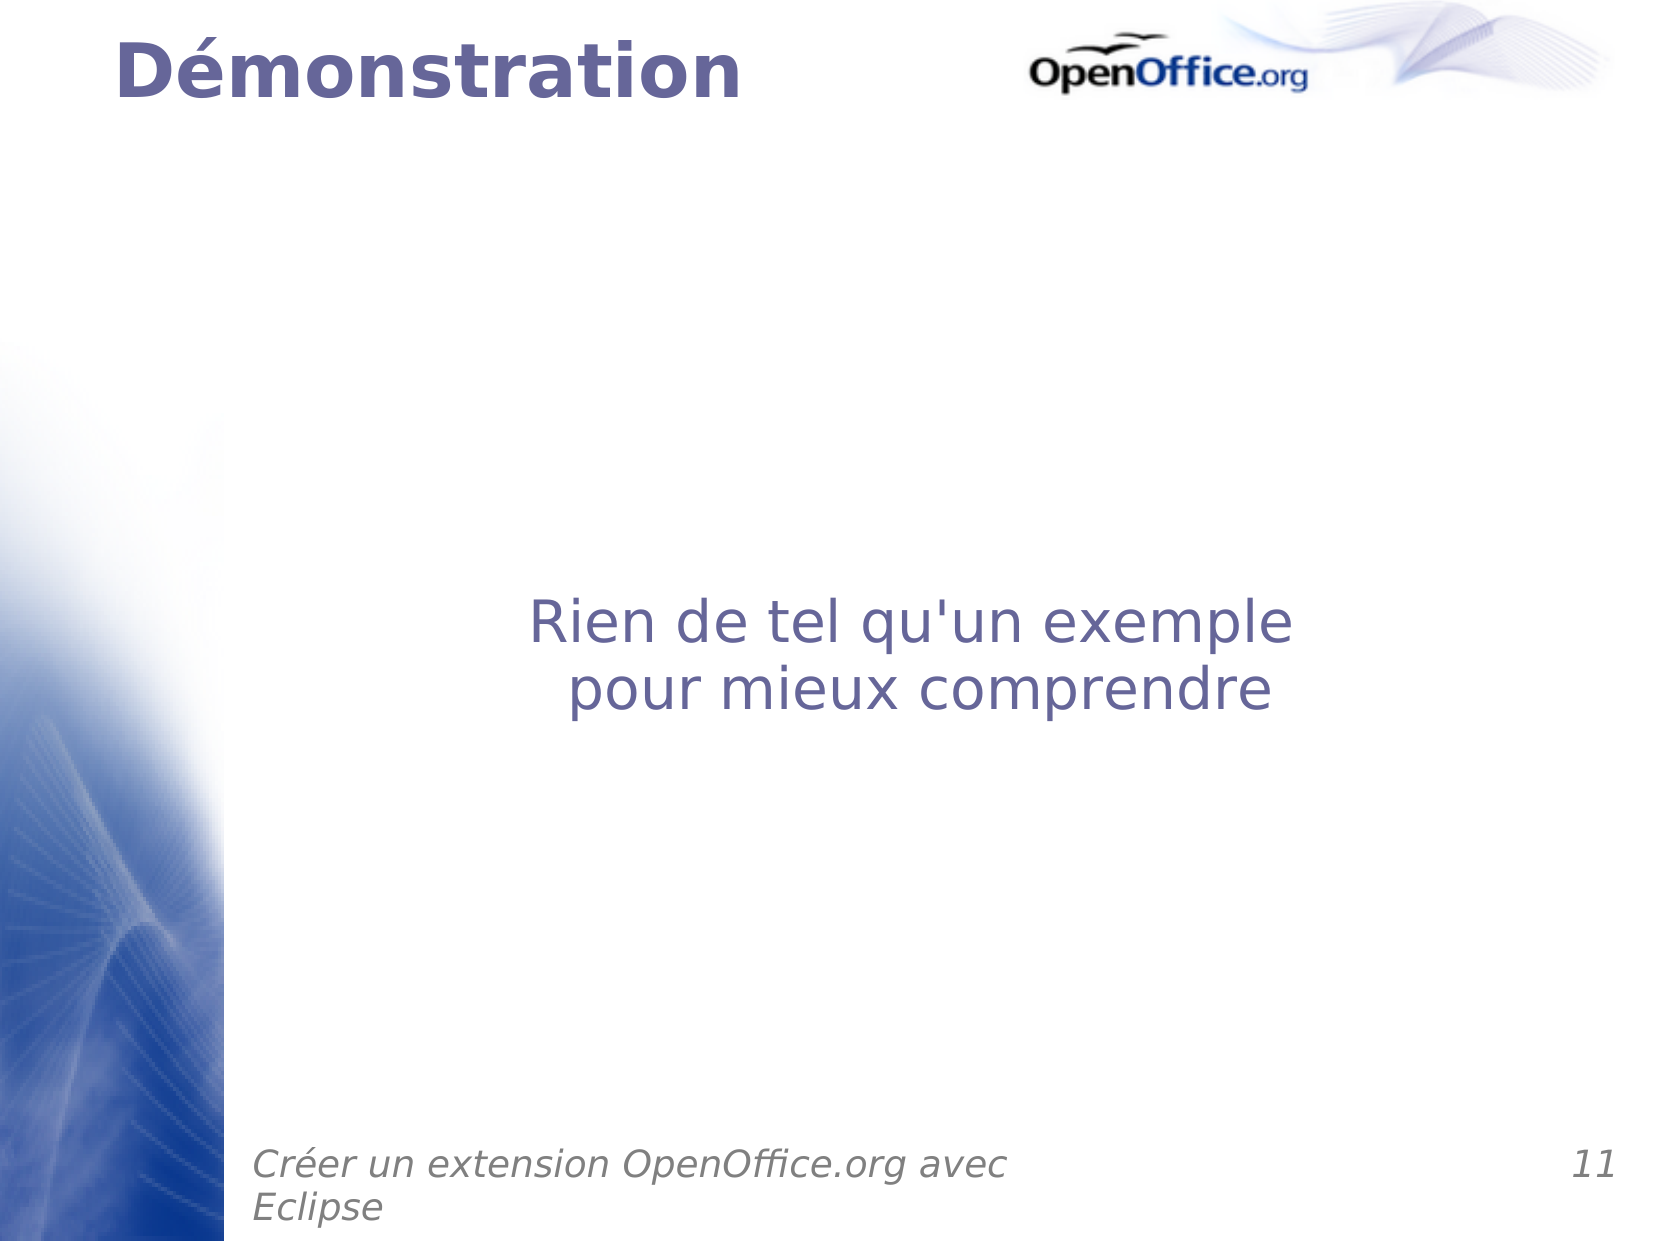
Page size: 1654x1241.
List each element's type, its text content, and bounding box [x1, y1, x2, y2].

subtitle Rien de tel qu'un exemple pour mieux comprendre [223, 179, 1619, 1133]
picture [1014, 0, 1619, 100]
title Démonstration [24, 15, 987, 129]
picture [0, 0, 224, 1241]
